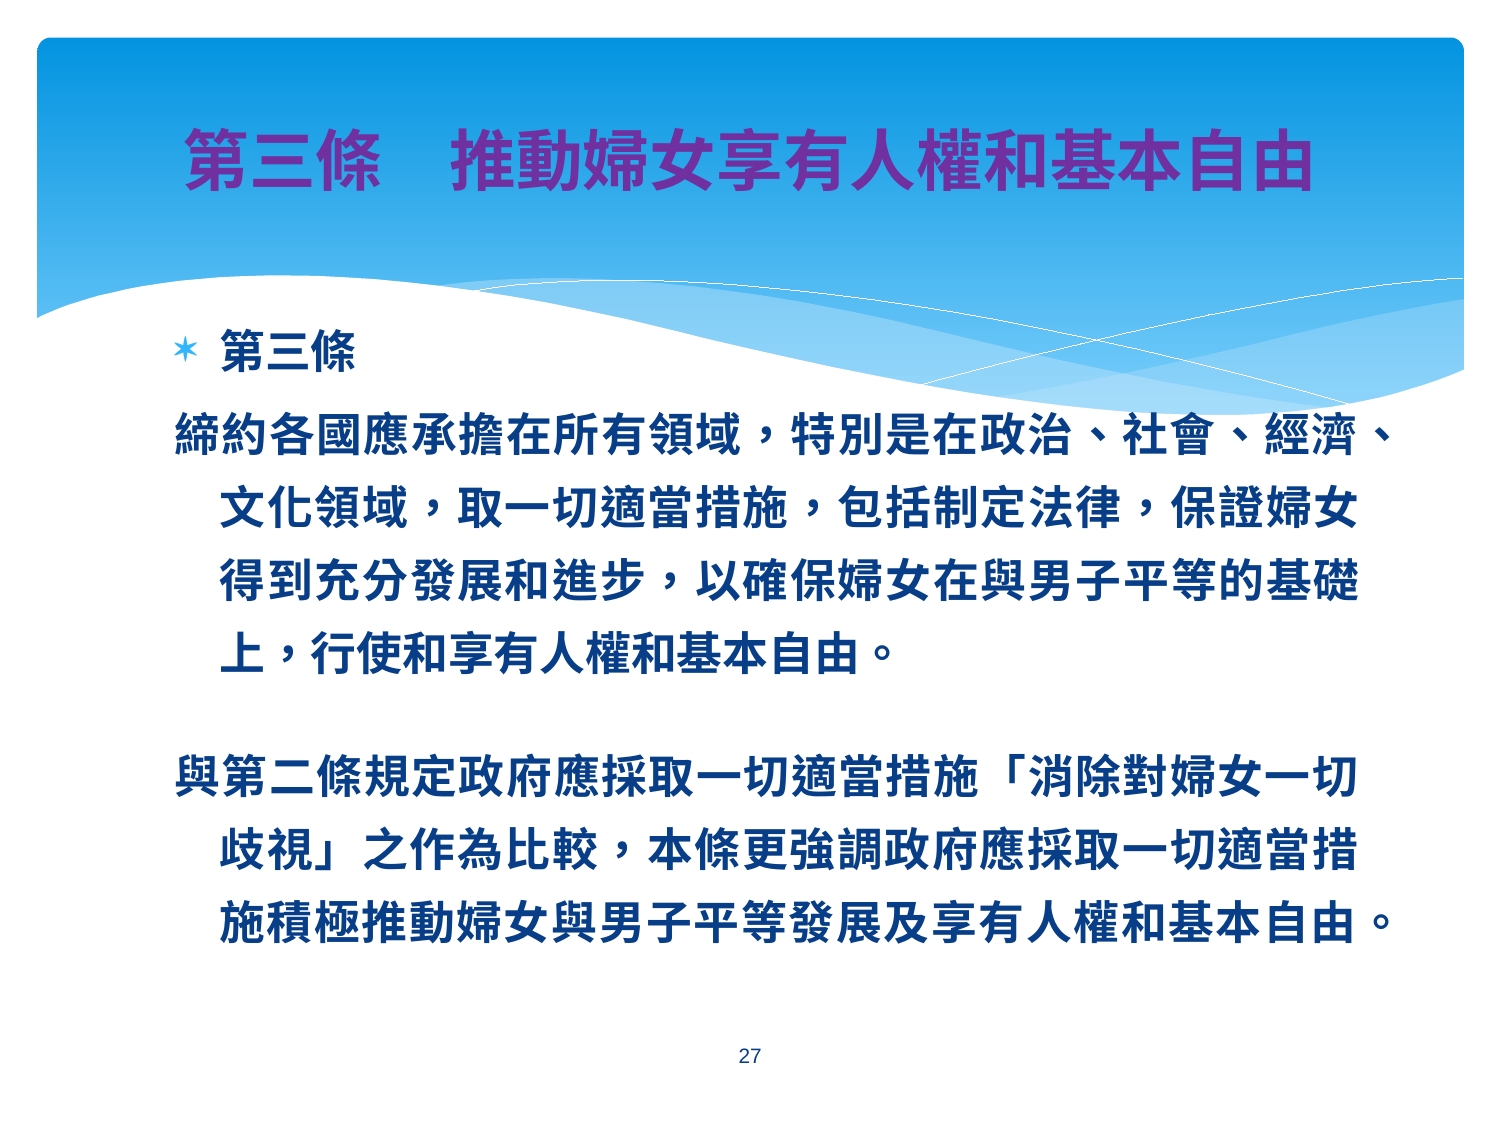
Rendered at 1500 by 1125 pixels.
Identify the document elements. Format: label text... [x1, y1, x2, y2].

title 第三條 推動婦女享有人權和基本自由 [75, 55, 1426, 262]
text_box 27 [654, 1025, 846, 1086]
list 第三條 締約各國應承擔在所有領域，特別是在政治、社會、經濟、文化領域，取一切適當措施，包括制定法律，保證婦女得到充分發展和進步，以確保婦女在與男子平等的基礎上，行使和享有人權和基本自由。 與第二條規定政府應採取一切適當措施「消除對婦女一切歧視」之作為比較，本條更強調政府應採取一切適當措施積極推動婦女與男子平等發展及享有人權和基本自由。 [159, 326, 1375, 1024]
